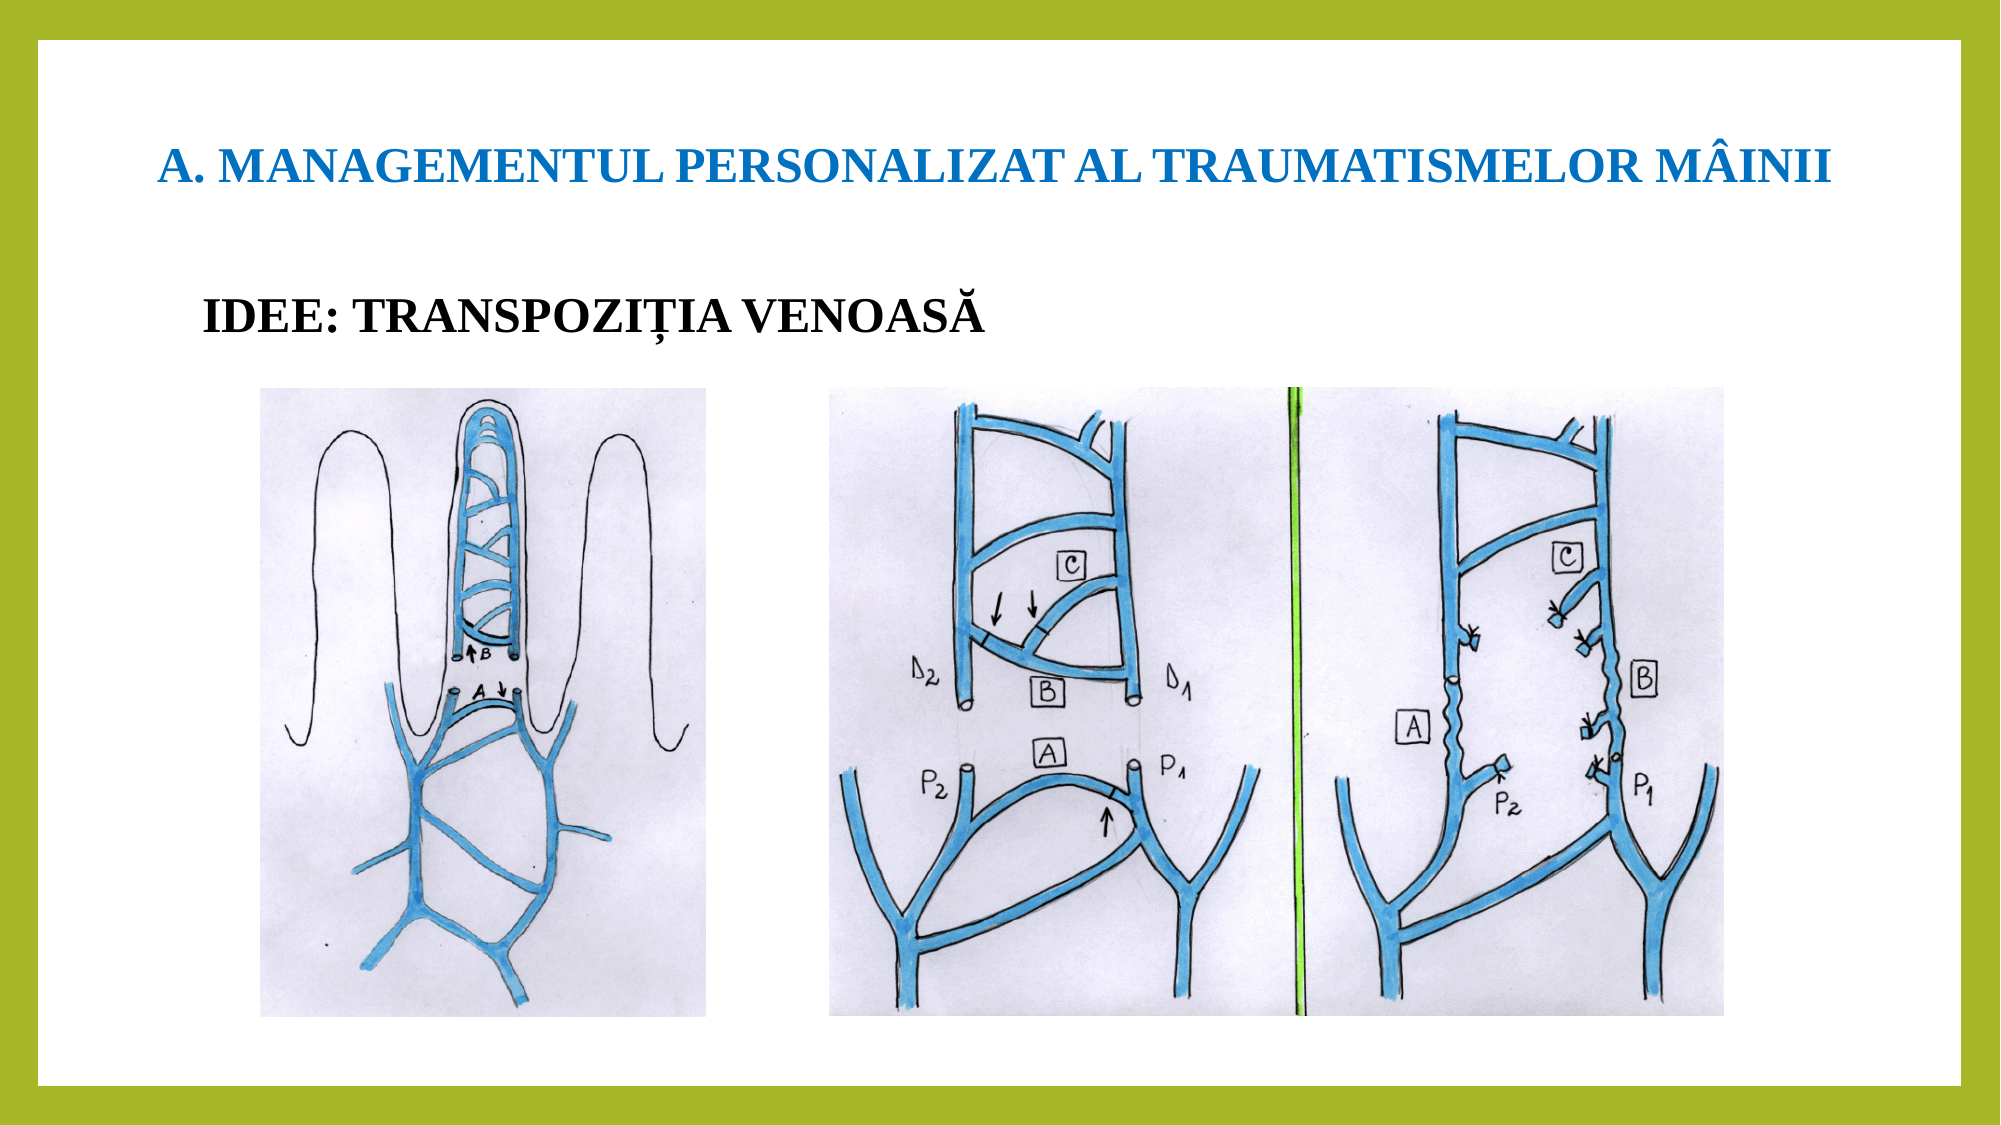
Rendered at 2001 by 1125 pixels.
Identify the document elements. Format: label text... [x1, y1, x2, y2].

picture [829, 387, 1724, 1016]
picture [260, 388, 706, 1017]
list IDEE: TRANSPOZIȚIA VENOASĂ [187, 244, 1808, 1059]
title A. MANAGEMENTUL PERSONALIZAT AL TRAUMATISMELOR MÂINII [142, 99, 1863, 323]
